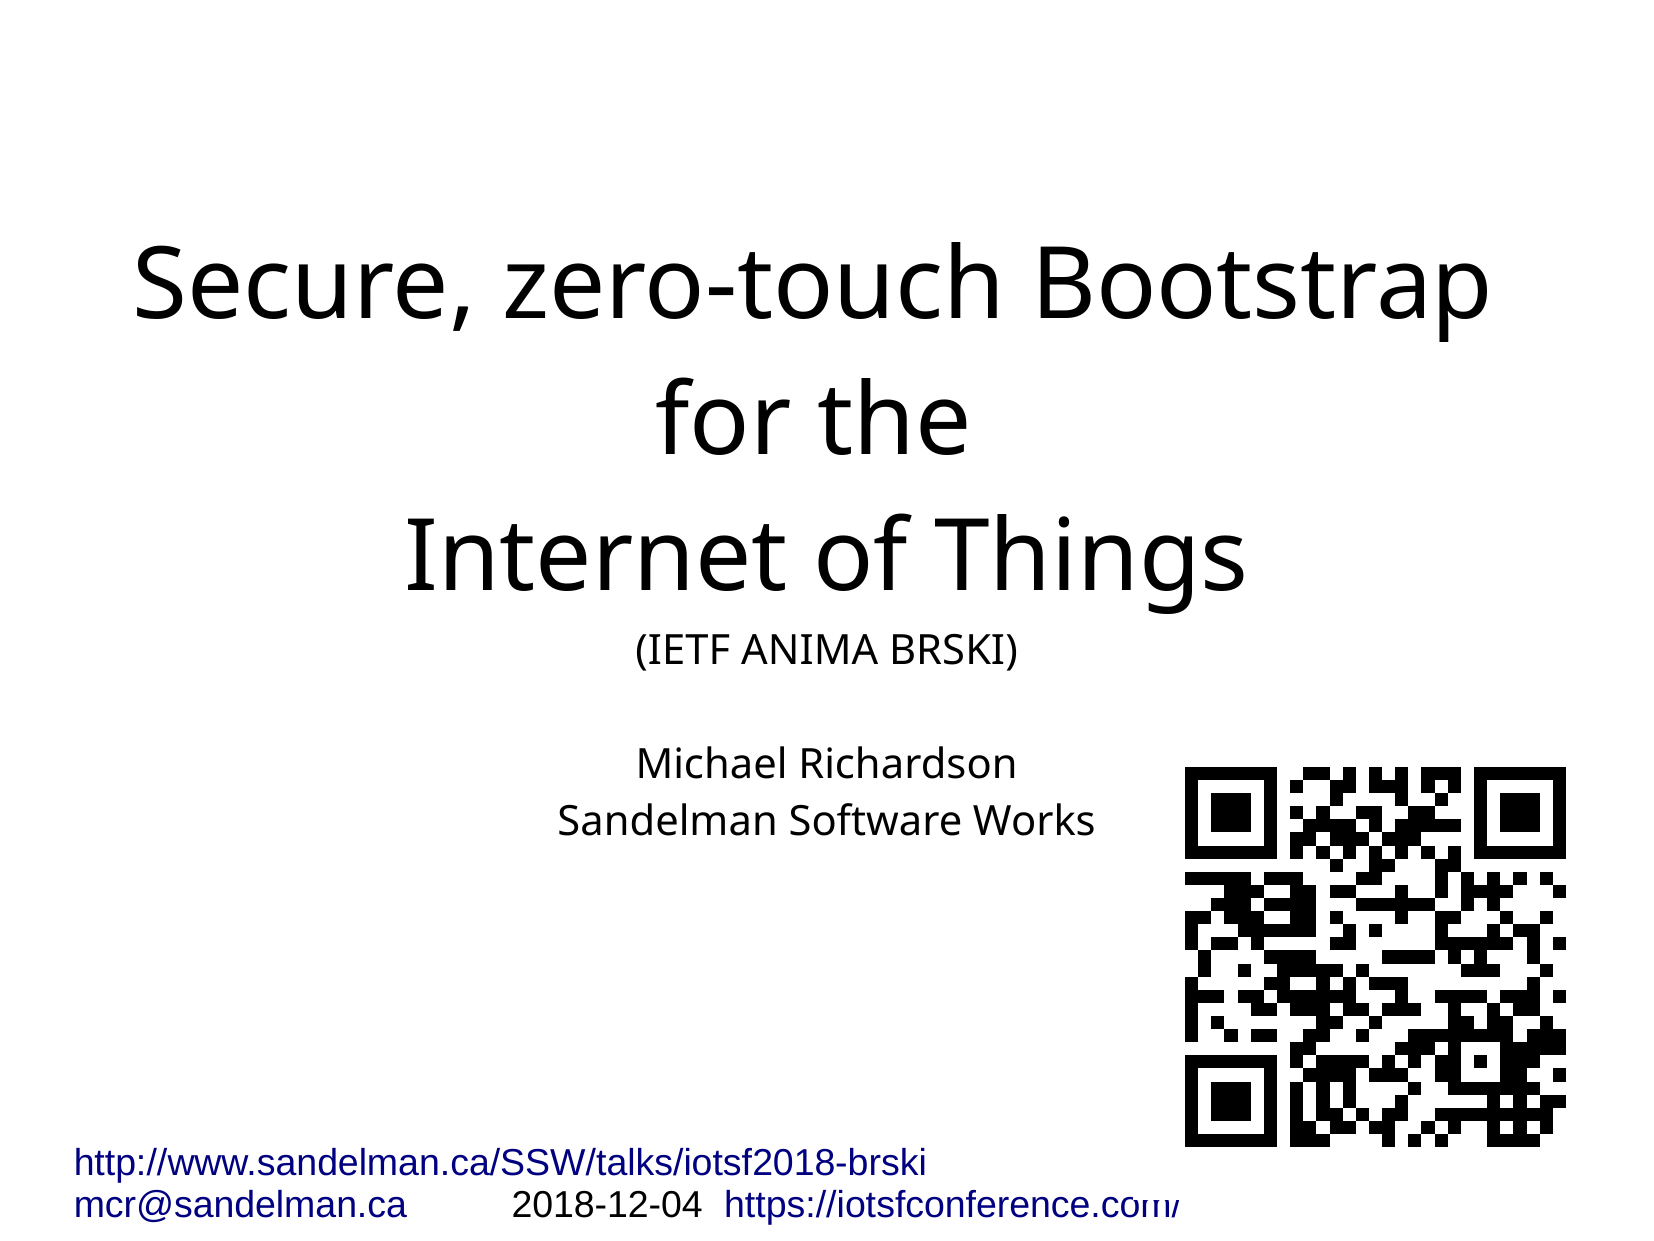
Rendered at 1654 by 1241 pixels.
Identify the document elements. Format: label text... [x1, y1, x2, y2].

text_box http://www.sandelman.ca/SSW/talks/iotsf2018-brski mcr@sandelman.ca 2018-12-04 https://iotsfconference.com/ [59, 1133, 1305, 1233]
picture [1133, 715, 1619, 1200]
subtitle Secure, zero-touch Bootstrap for the Internet of Things (IETF ANIMA BRSKI) Michael Richardson Sandelman Software Works [82, 49, 1571, 1010]
